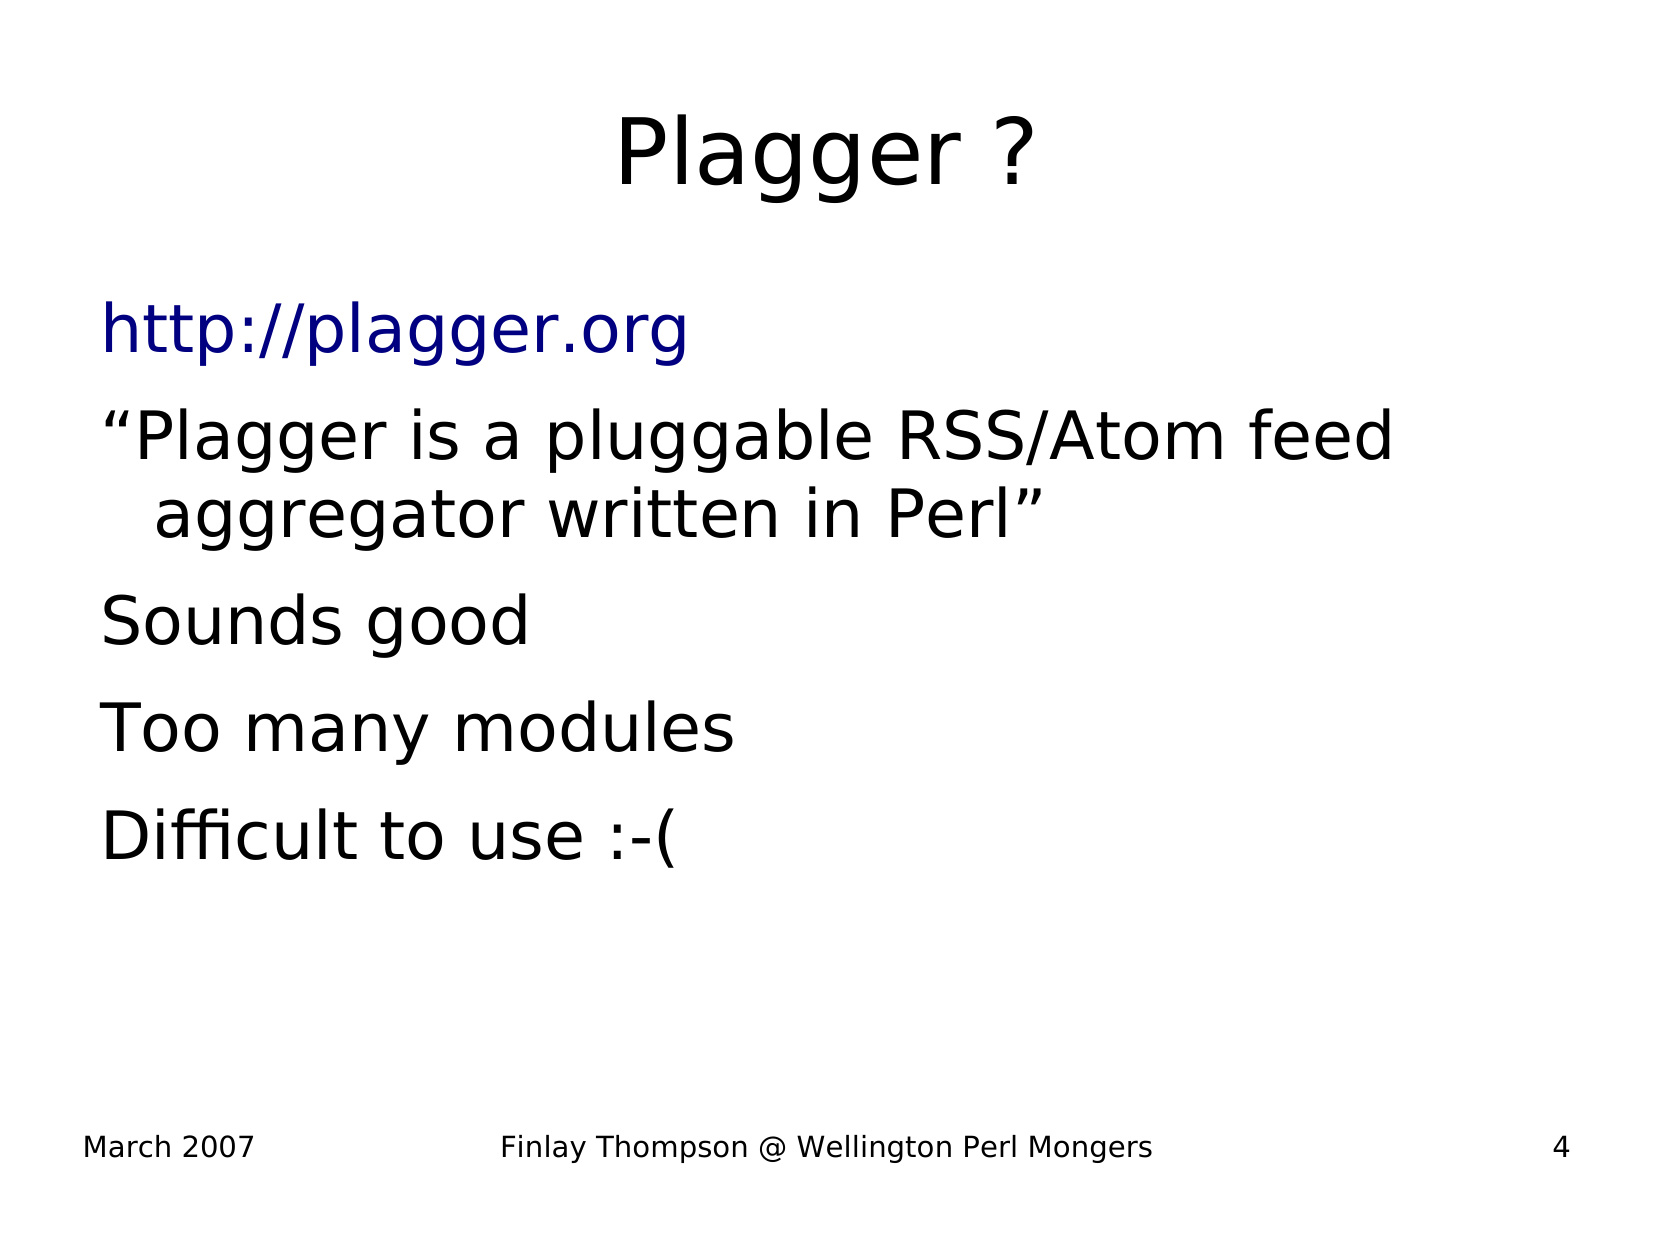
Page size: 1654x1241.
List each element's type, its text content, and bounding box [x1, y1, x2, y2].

title Plagger ? [82, 49, 1571, 257]
list http://plagger.org “Plagger is a pluggable RSS/Atom feed aggregator written in Perl” Sounds good Too many modules Difficult to use :-( [82, 290, 1571, 1109]
